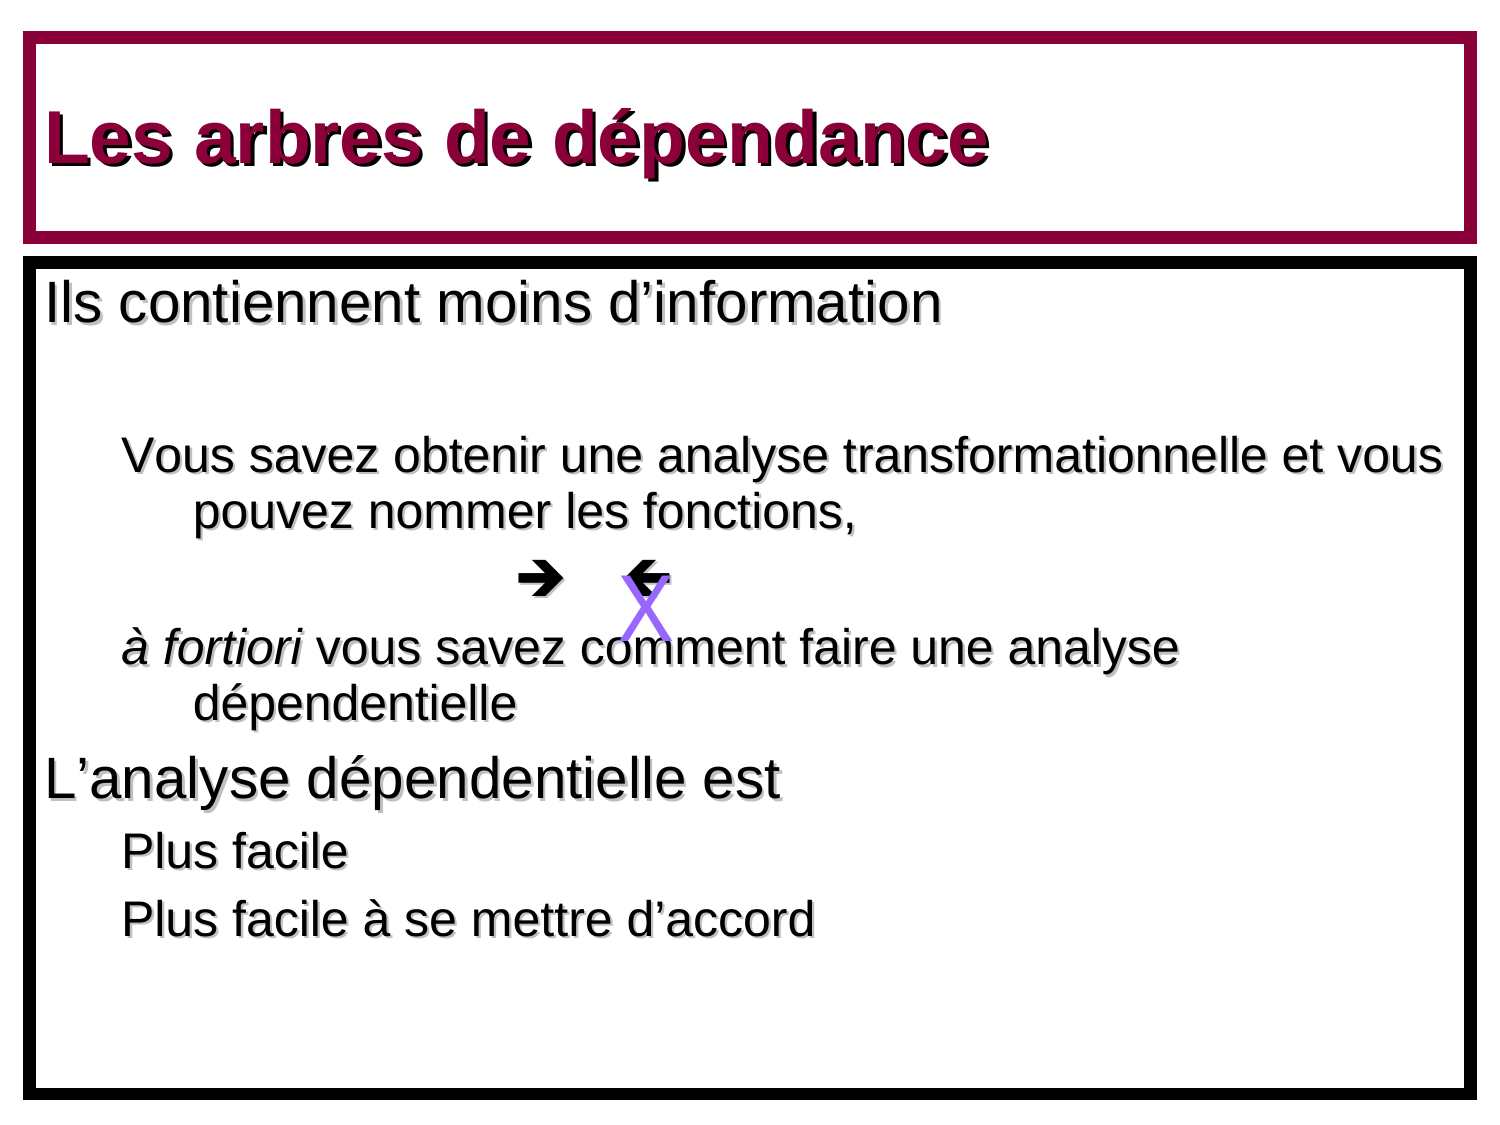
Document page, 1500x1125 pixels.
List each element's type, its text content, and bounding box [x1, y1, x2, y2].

title Les arbres de dépendance [29, 37, 1471, 238]
text_box X [619, 543, 691, 669]
list Ils contiennent moins d’information Vous savez obtenir une analyse transformationnelle et vous pouvez nommer les fonctions,   à fortiori vous savez comment faire une analyse dépendentielle L’analyse dépendentielle est Plus facile Plus facile à se mettre d’accord [29, 262, 1471, 1095]
